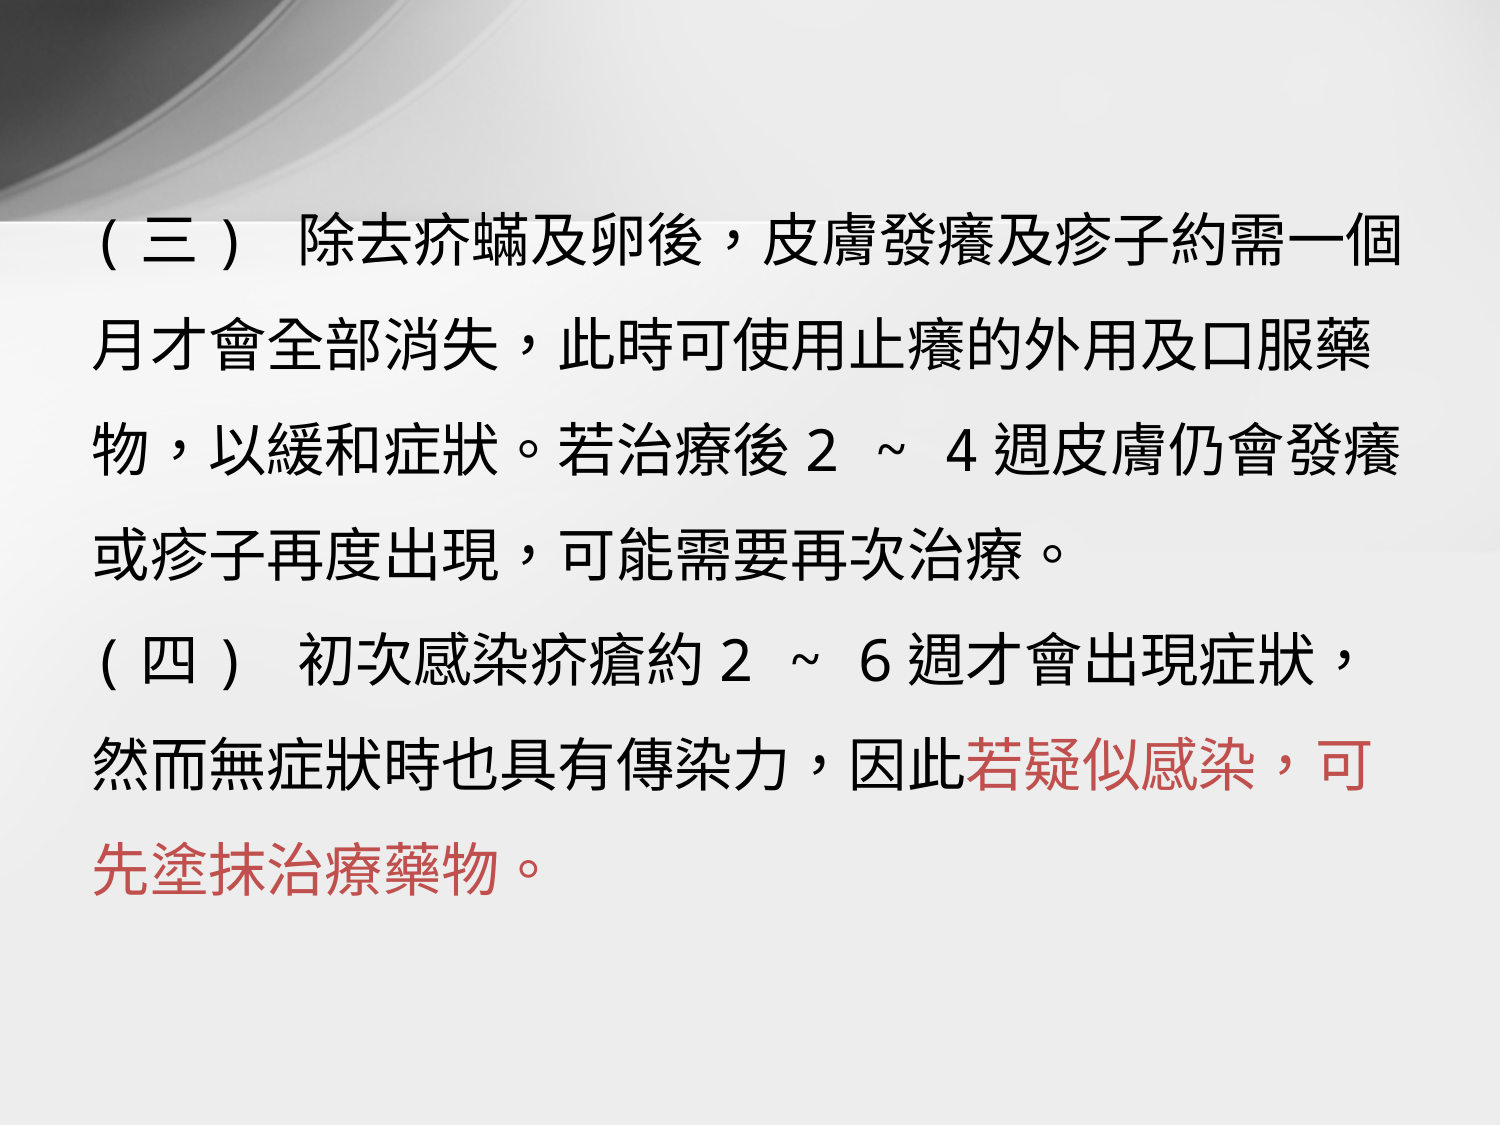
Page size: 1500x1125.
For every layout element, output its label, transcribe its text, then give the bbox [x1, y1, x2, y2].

list (三) 除去疥蟎及卵後，皮膚發癢及疹子約需一個月才會全部消失，此時可使用止癢的外用及口服藥物，以緩和症狀。若治療後2 ~ 4週皮膚仍會發癢或疹子再度出現，可能需要再次治療。 (四) 初次感染疥瘡約2 ~ 6週才會出現症狀，然而無症狀時也具有傳染力，因此若疑似感染，可先塗抹治療藥物。 [76, 160, 1427, 1005]
picture [0, 0, 1500, 1125]
